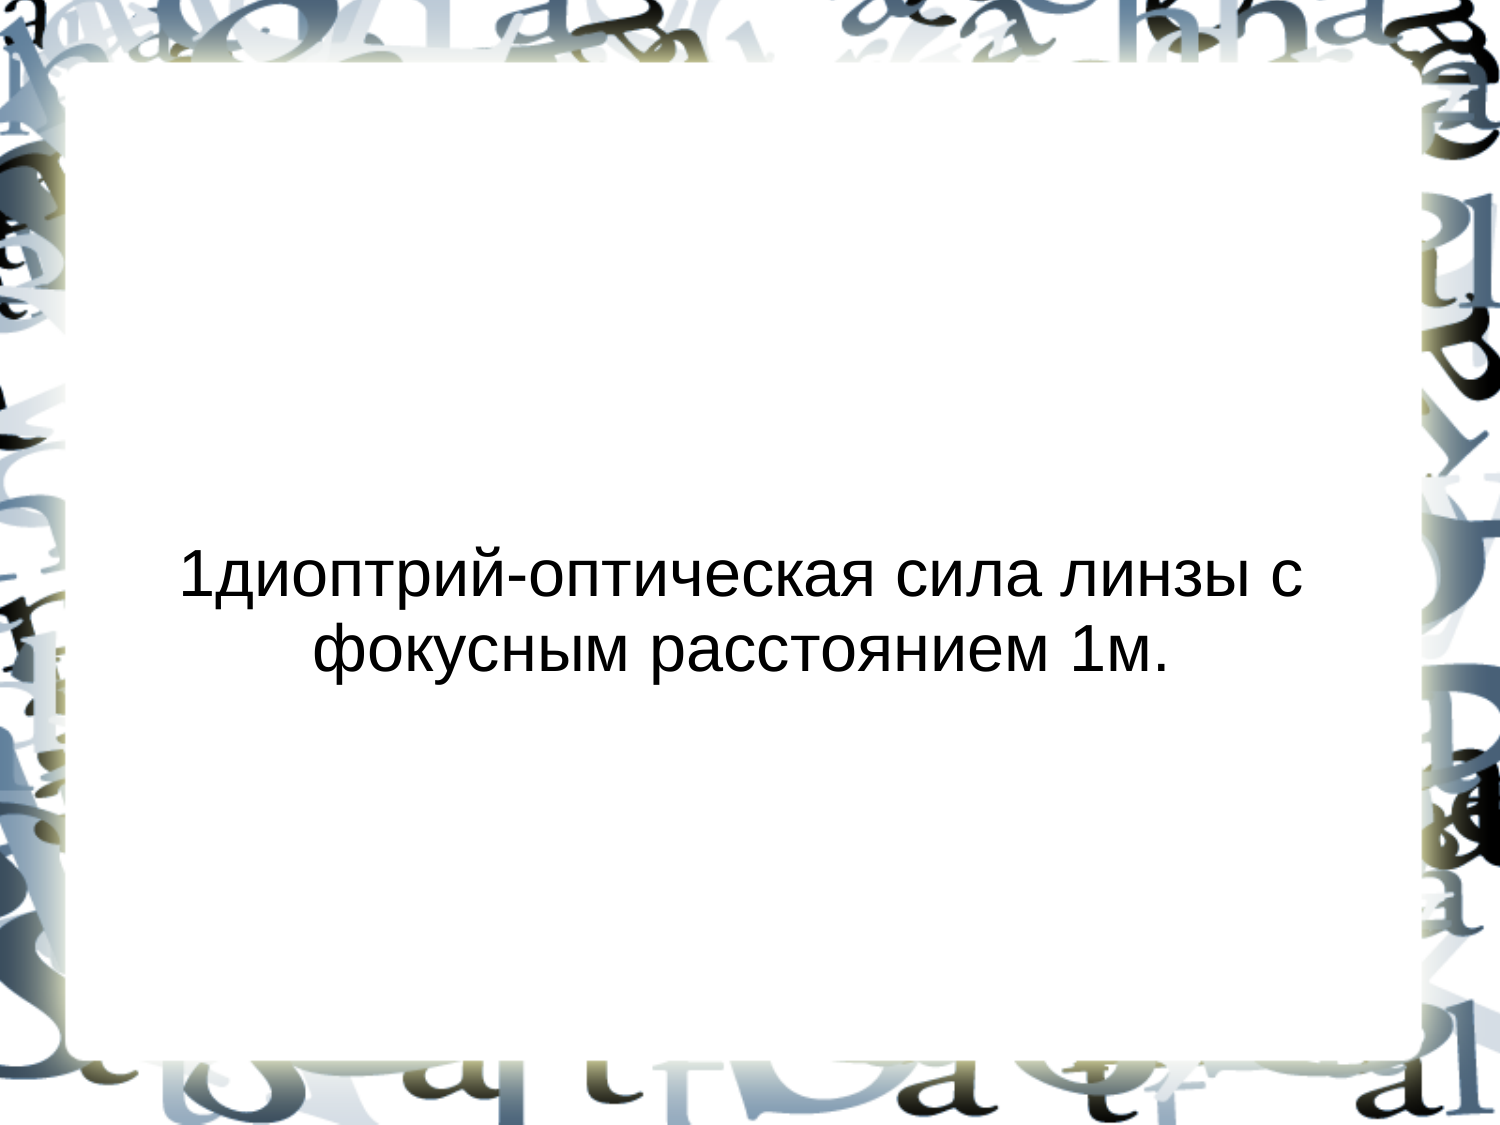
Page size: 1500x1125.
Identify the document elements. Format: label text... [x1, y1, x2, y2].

subtitle 1диоптрий-оптическая сила линзы с фокусным расстоянием 1м. [96, 284, 1388, 938]
picture [0, 0, 1500, 1125]
